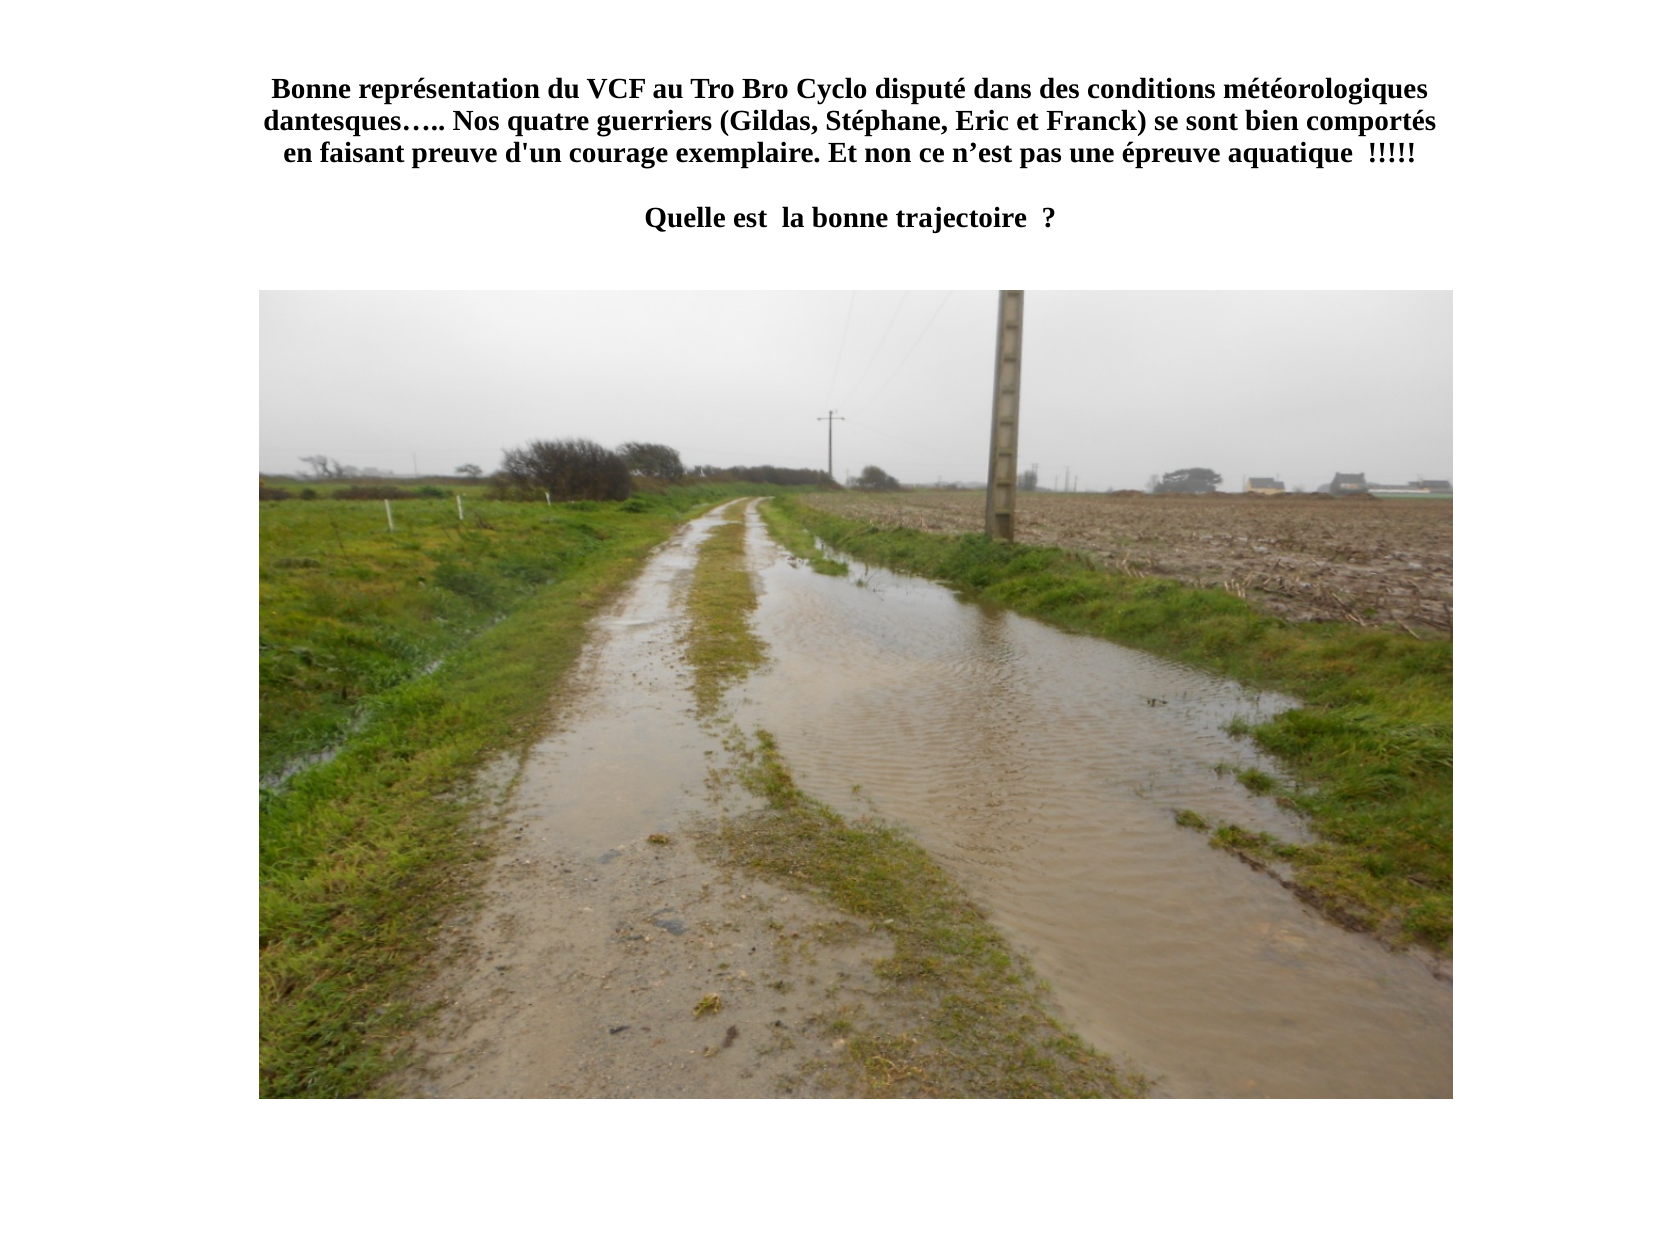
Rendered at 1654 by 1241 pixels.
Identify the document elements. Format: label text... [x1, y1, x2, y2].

subtitle [82, 290, 1571, 1109]
title Bonne représentation du VCF au Tro Bro Cyclo disputé dans des conditions météorologiques dantesques….. Nos quatre guerriers (Gildas, Stéphane, Eric et Franck) se sont bien comportés en faisant preuve d'un courage exemplaire. Et non ce n’est pas une épreuve aquatique !!!!! Quelle est la bonne trajectoire ? [248, 49, 1453, 257]
picture [259, 290, 1453, 1099]
